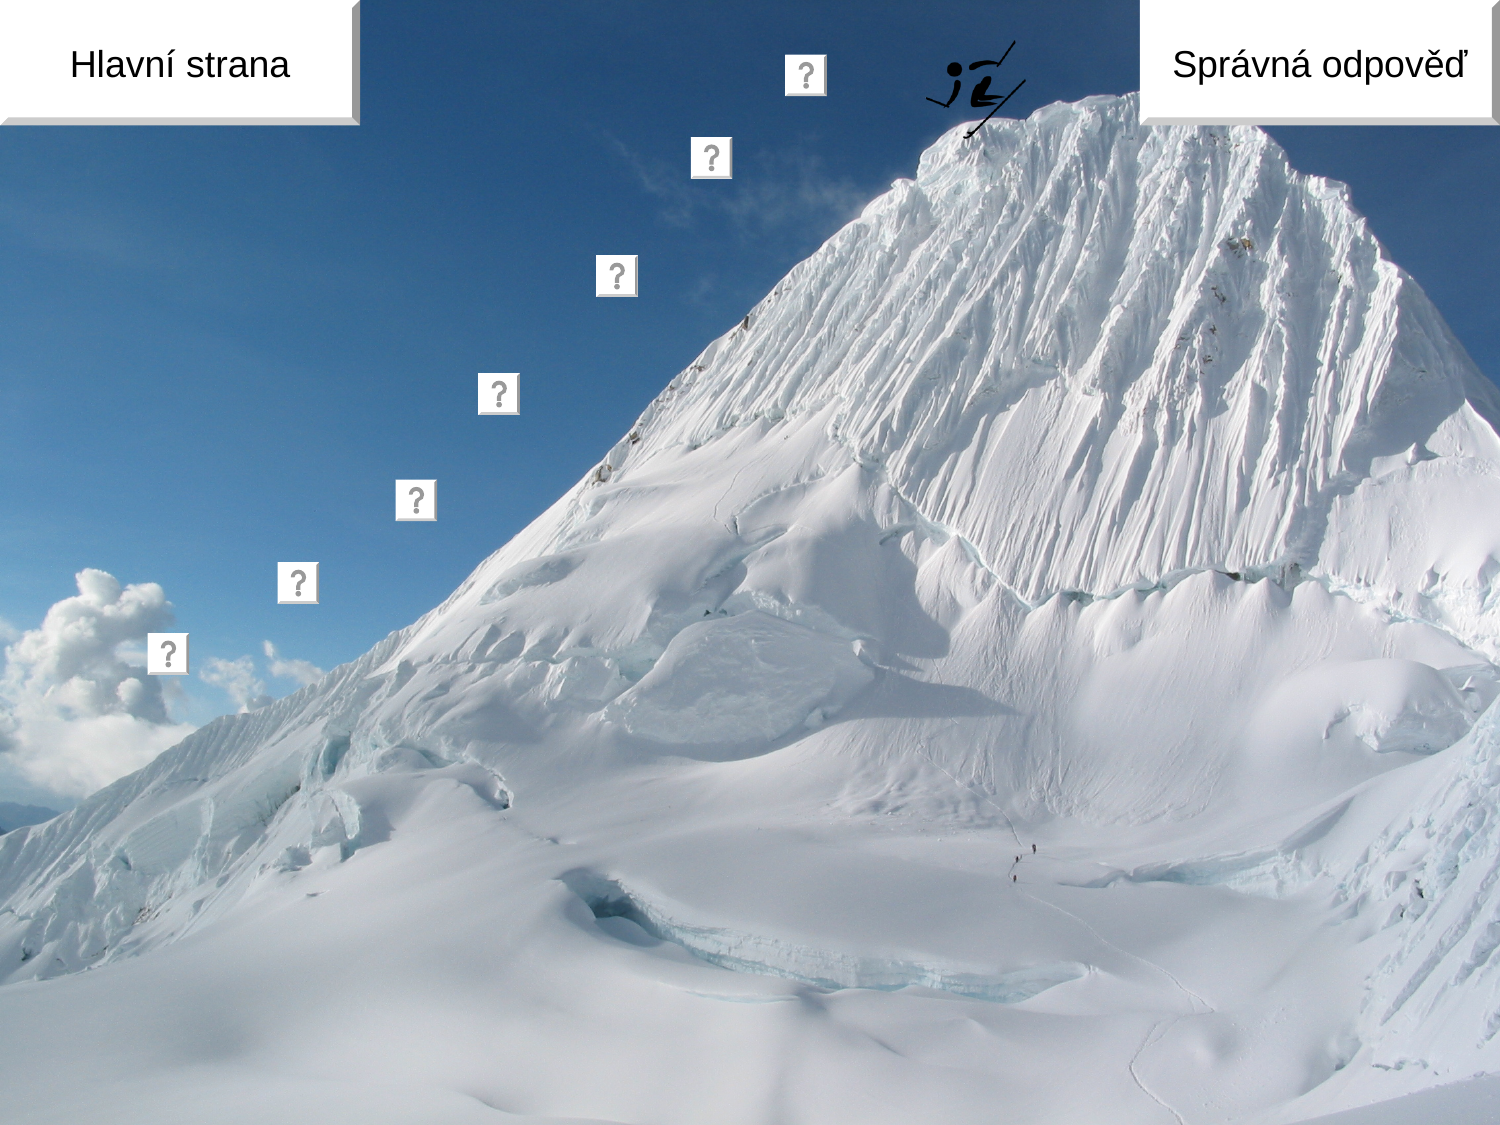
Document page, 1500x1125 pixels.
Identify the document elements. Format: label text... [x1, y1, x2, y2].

text_box [480, 373, 520, 415]
text_box Správná odpověď [1148, 9, 1491, 117]
text_box [692, 137, 733, 179]
text_box [149, 633, 190, 675]
text_box [396, 479, 438, 522]
text_box Hlavní strana [9, 9, 352, 117]
text_box [279, 562, 320, 604]
picture [0, 0, 1500, 1125]
text_box [598, 255, 638, 297]
text_box [786, 54, 827, 97]
